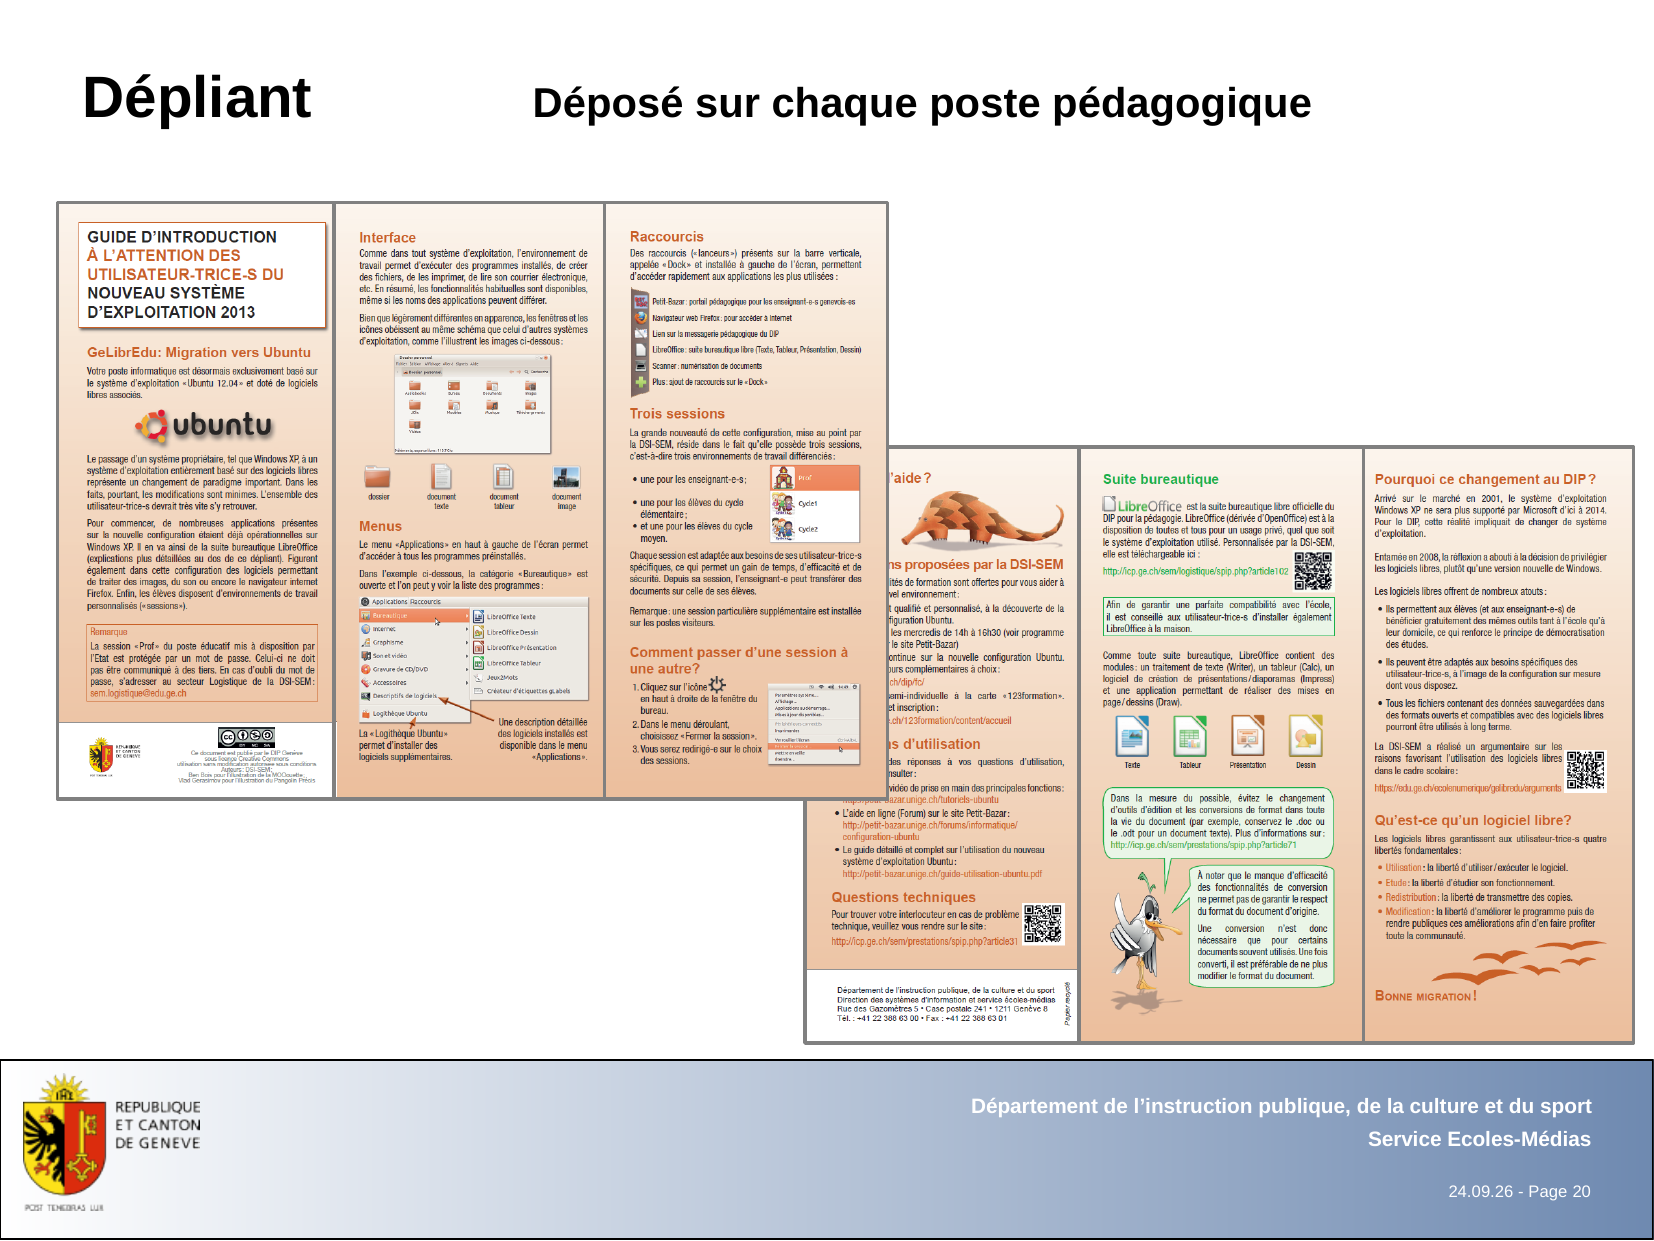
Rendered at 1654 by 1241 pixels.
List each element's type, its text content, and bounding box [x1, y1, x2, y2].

title Dépliant Déposé sur chaque poste pédagogique [82, 23, 1571, 172]
picture [1080, 448, 1362, 1042]
picture [1365, 448, 1632, 1042]
picture [59, 204, 332, 798]
picture [336, 204, 603, 798]
picture [23, 1073, 200, 1211]
picture [806, 448, 1077, 1042]
picture [606, 204, 886, 798]
